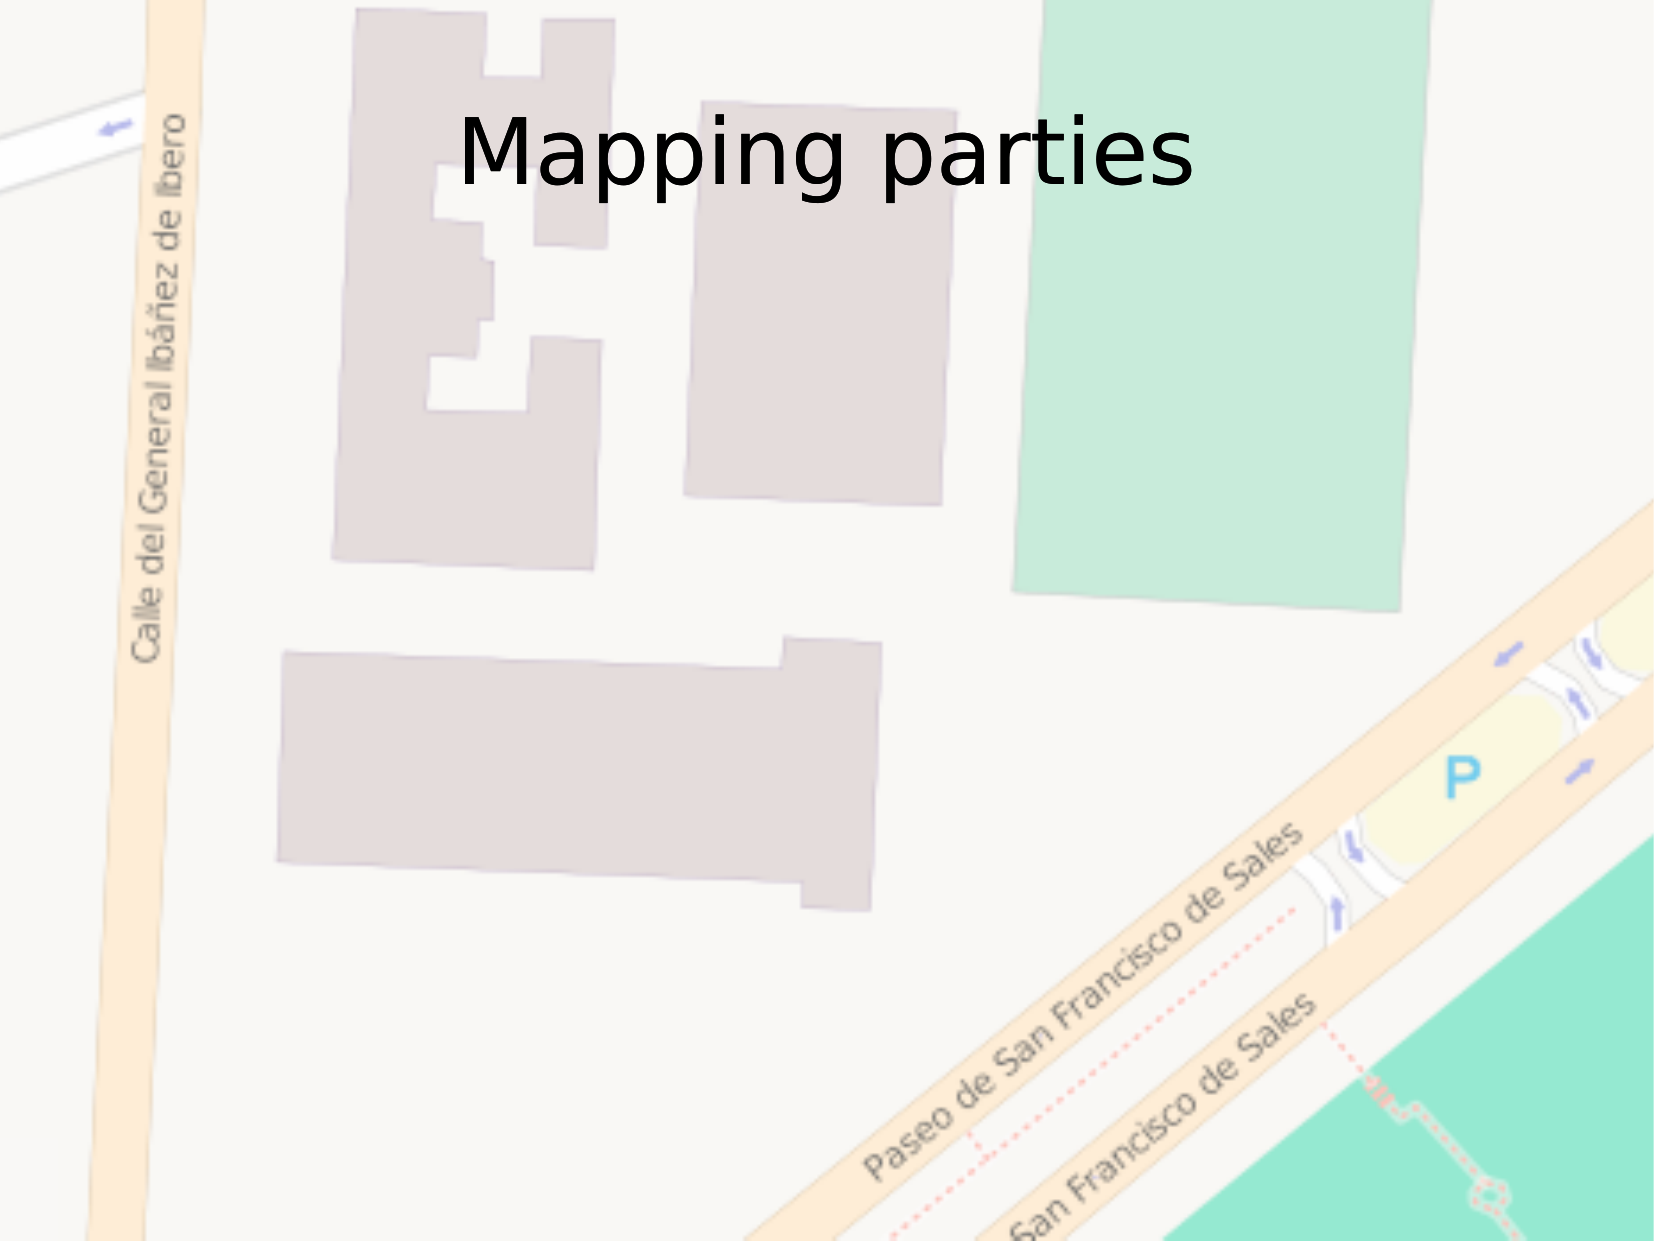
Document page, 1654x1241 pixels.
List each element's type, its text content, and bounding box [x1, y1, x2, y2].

title Mapping parties [82, 49, 1571, 257]
